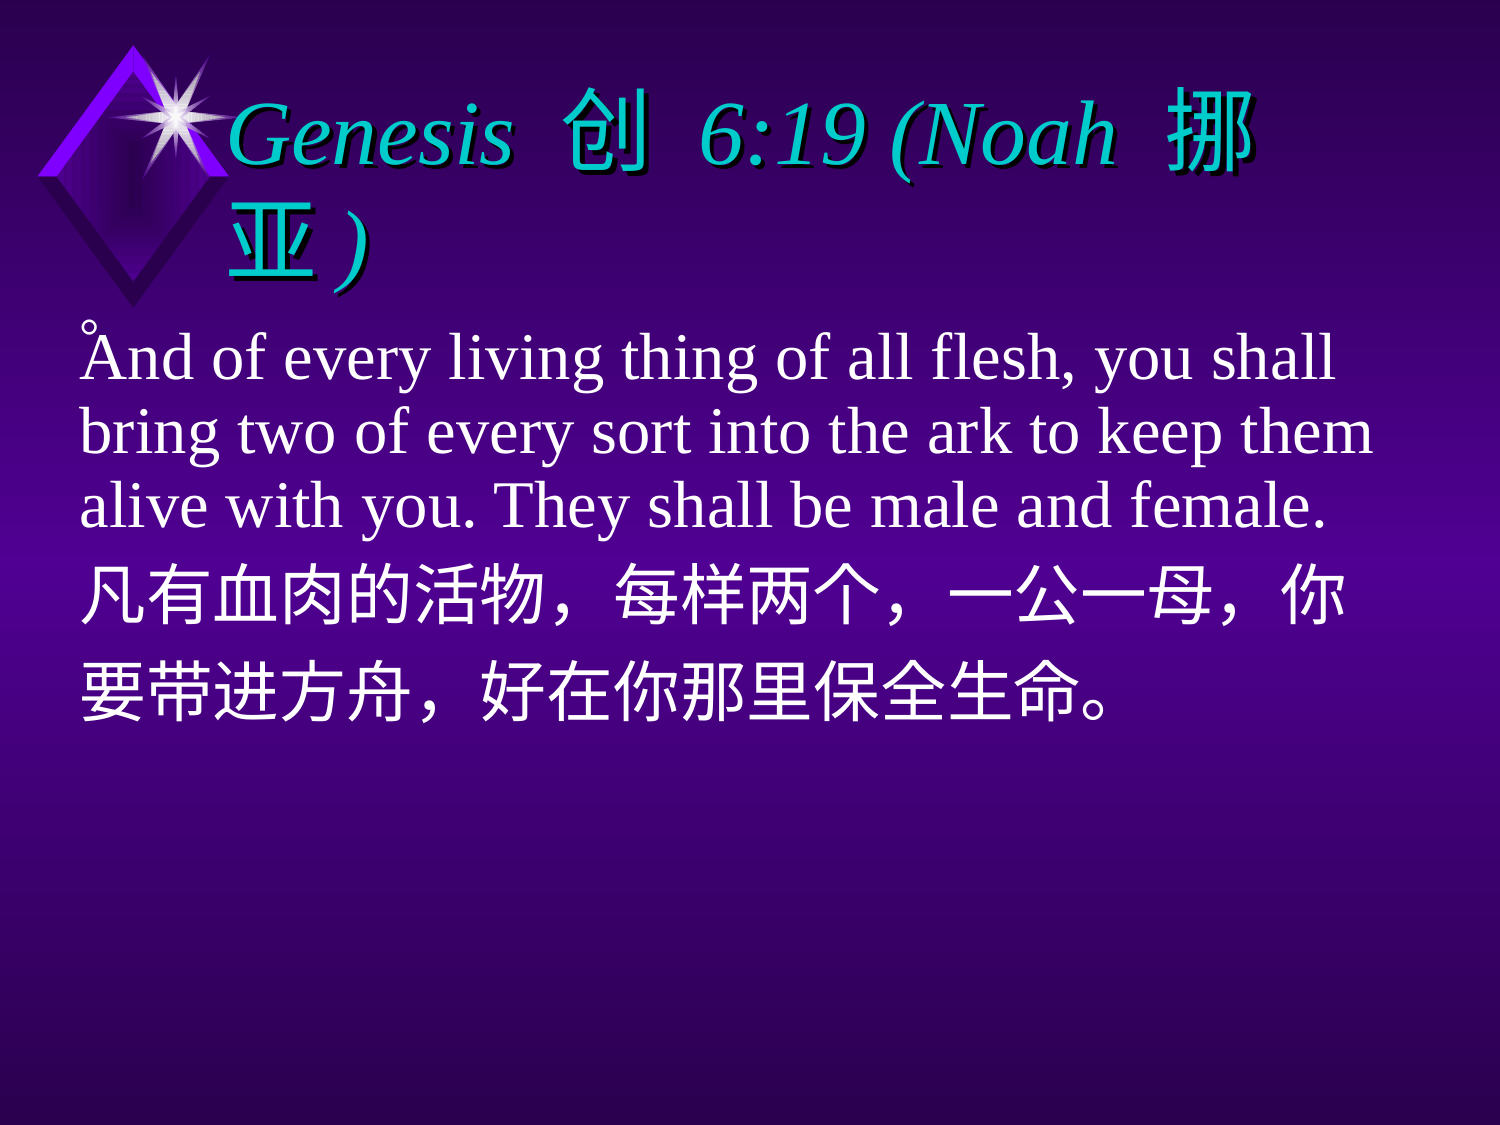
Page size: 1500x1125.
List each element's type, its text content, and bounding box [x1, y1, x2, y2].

text_box 。 [49, 285, 1445, 893]
title Genesis 创 6:19 (Noah 挪亚) [224, 65, 1388, 285]
text_box And of every living thing of all flesh, you shall bring two of every sort into the ark to keep them alive with you. They shall be male and female. 凡有血肉的活物，每样两个，一公一母，你要带进方舟，好在你那里保全生命。 [64, 312, 1418, 725]
